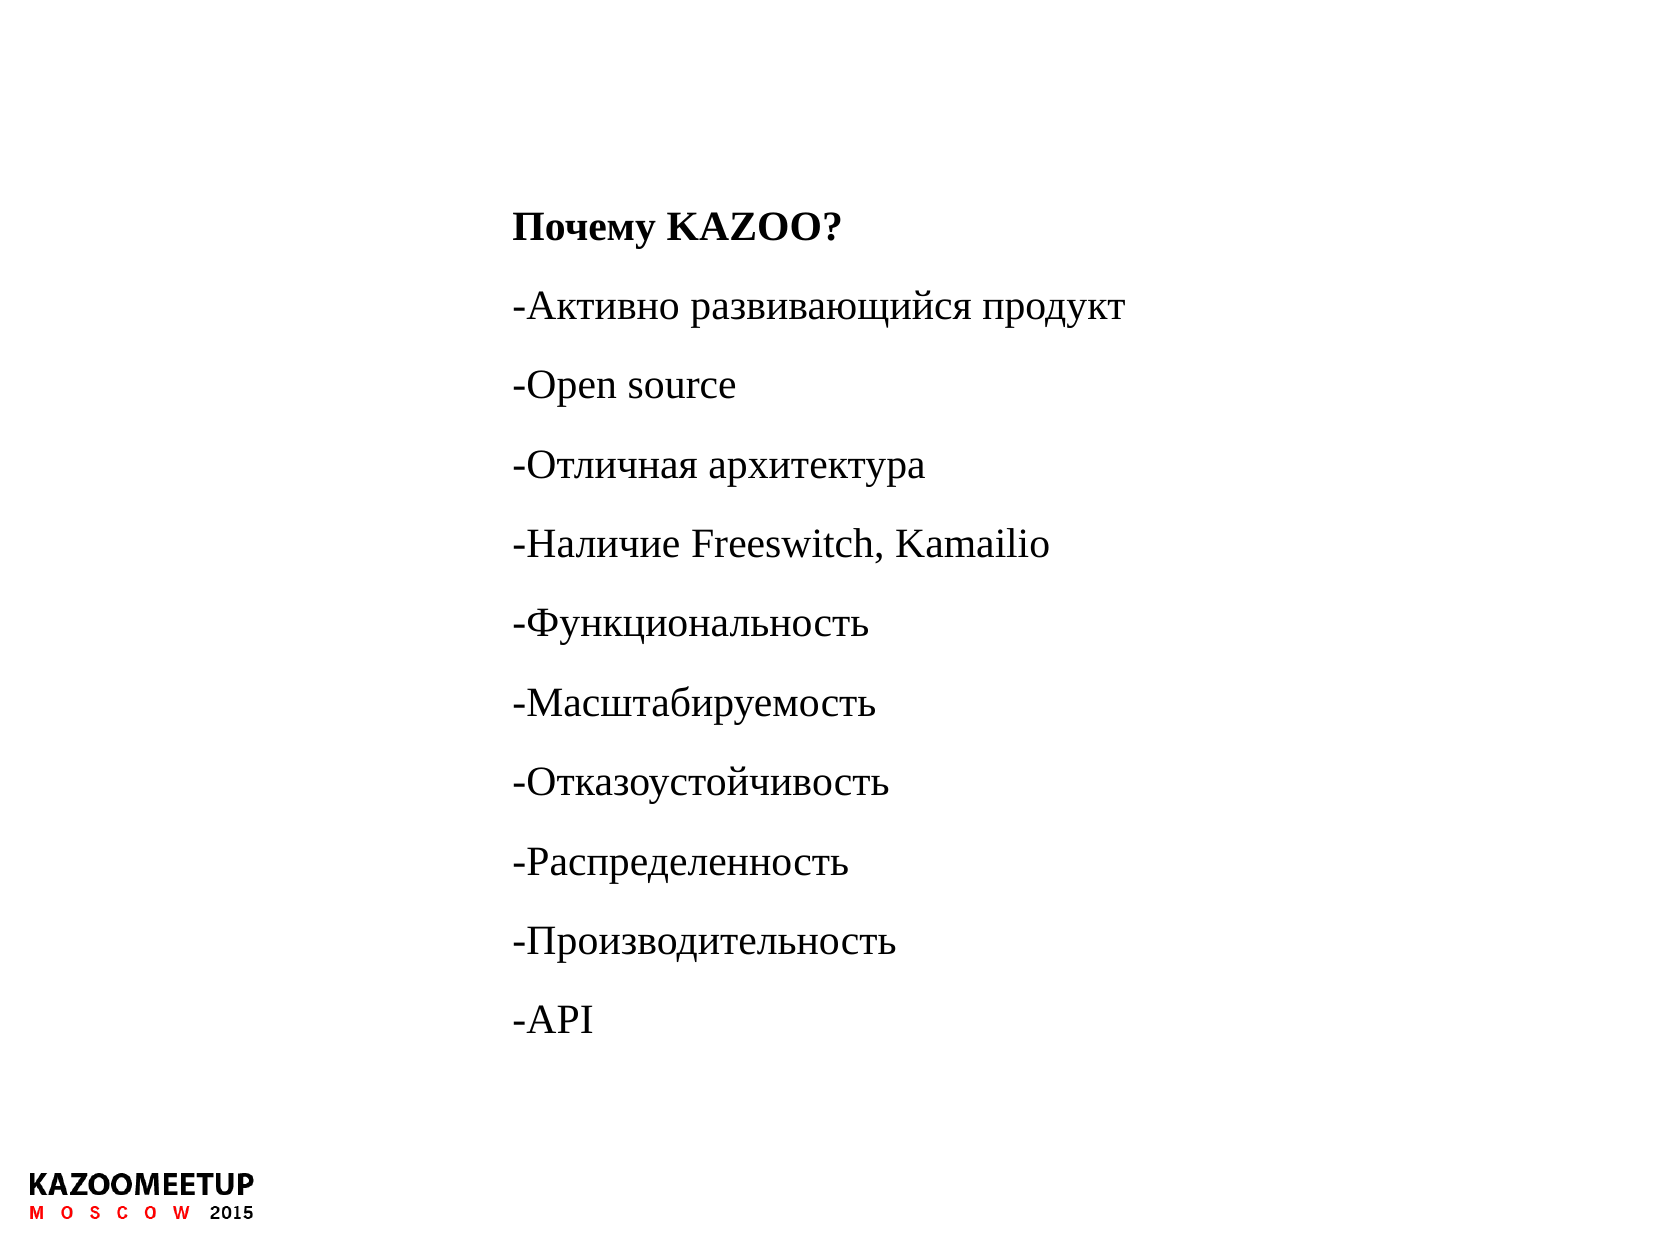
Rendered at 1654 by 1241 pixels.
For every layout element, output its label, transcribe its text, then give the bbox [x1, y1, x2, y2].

picture [21, 1157, 262, 1233]
subtitle Почему KAZOO? -Активно развивающийся продукт -Open source -Отличная архитектура -Наличие Freeswitch, Kamailio -Функциональность -Масштабируемость -Отказоустойчивость -Распределенность -Производительность -API [75, 88, 1564, 1152]
